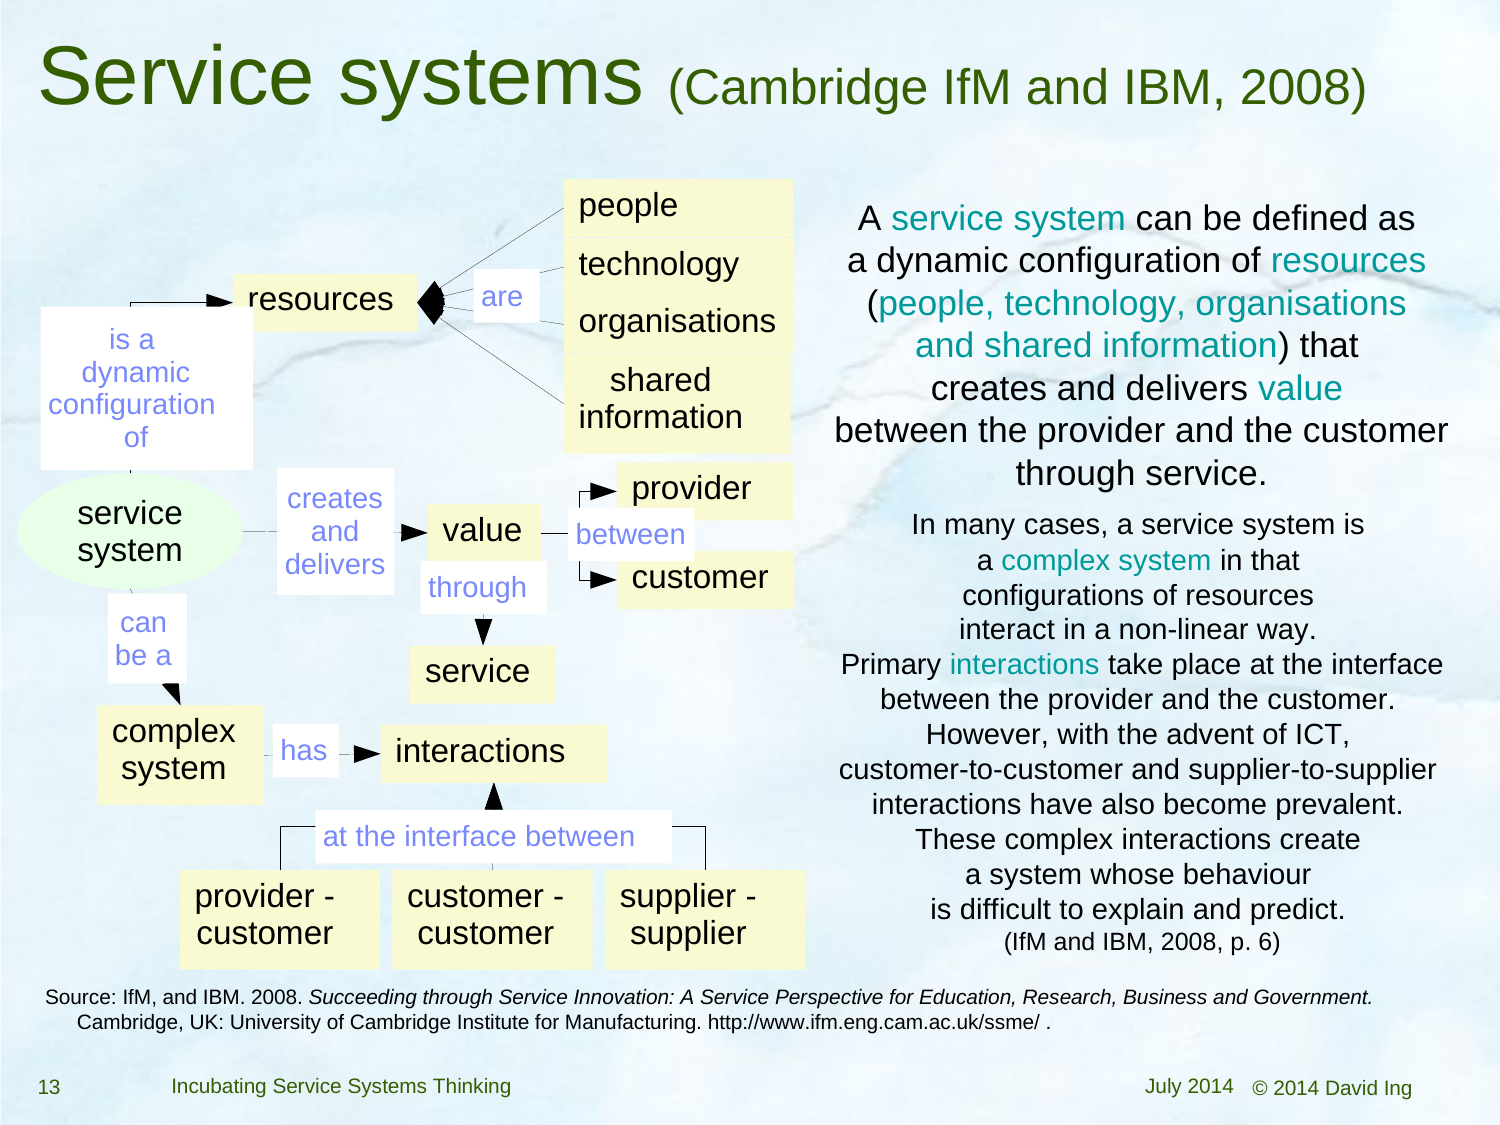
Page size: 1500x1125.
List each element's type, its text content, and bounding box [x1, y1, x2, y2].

text_box complex system [97, 705, 265, 805]
text_box has [272, 723, 339, 778]
text_box resources [232, 273, 418, 332]
text_box is a dynamic configuration of [40, 306, 253, 471]
text_box customer [616, 550, 795, 609]
text_box provider - customer [179, 870, 380, 970]
text_box customer - customer [392, 870, 593, 970]
text_box Source: IfM, and IBM. 2008. Succeeding through Service Innovation: A Service Perspective for Education, Research, Business and Government. Cambridge, UK: University of Cambridge Institute for Manufacturing. http://www.ifm.eng.cam.ac.uk/ssme/ . - [30, 976, 1427, 1052]
text_box value [427, 503, 542, 560]
title Service systems (Cambridge IfM and IBM, 2008) [37, 37, 1463, 152]
text_box service [410, 645, 556, 704]
text_box service system [17, 473, 243, 590]
text_box through [420, 560, 547, 615]
text_box technology [563, 237, 795, 295]
text_box In many cases, a service system is a complex system in that configurations of resources interact in a non-linear way. Primary interactions take place at the interface between the provider and the customer. However, with the advent of ICT, customer-to-customer and supplier-to-supplier interactions have also become prevalent. These complex interactions create a system whose behaviour is difficult to explain and predict. (IfM and IBM, 2008, p. 6) [824, 498, 1483, 1019]
text_box are [473, 269, 540, 323]
text_box A service system can be defined as a dynamic configuration of resources (people, technology, organisations and shared information) that creates and delivers value between the provider and the customer through service. [819, 187, 1480, 538]
text_box interactions [380, 724, 608, 783]
text_box provider [616, 462, 793, 521]
text_box shared information [563, 354, 791, 454]
text_box at the interface between [315, 810, 672, 864]
text_box supplier - supplier [605, 870, 806, 970]
text_box organisations [563, 295, 795, 354]
picture [0, 0, 1500, 1125]
text_box creates and delivers [277, 468, 395, 595]
text_box between [568, 507, 695, 562]
text_box can be a [107, 593, 187, 684]
text_box people [563, 178, 793, 237]
